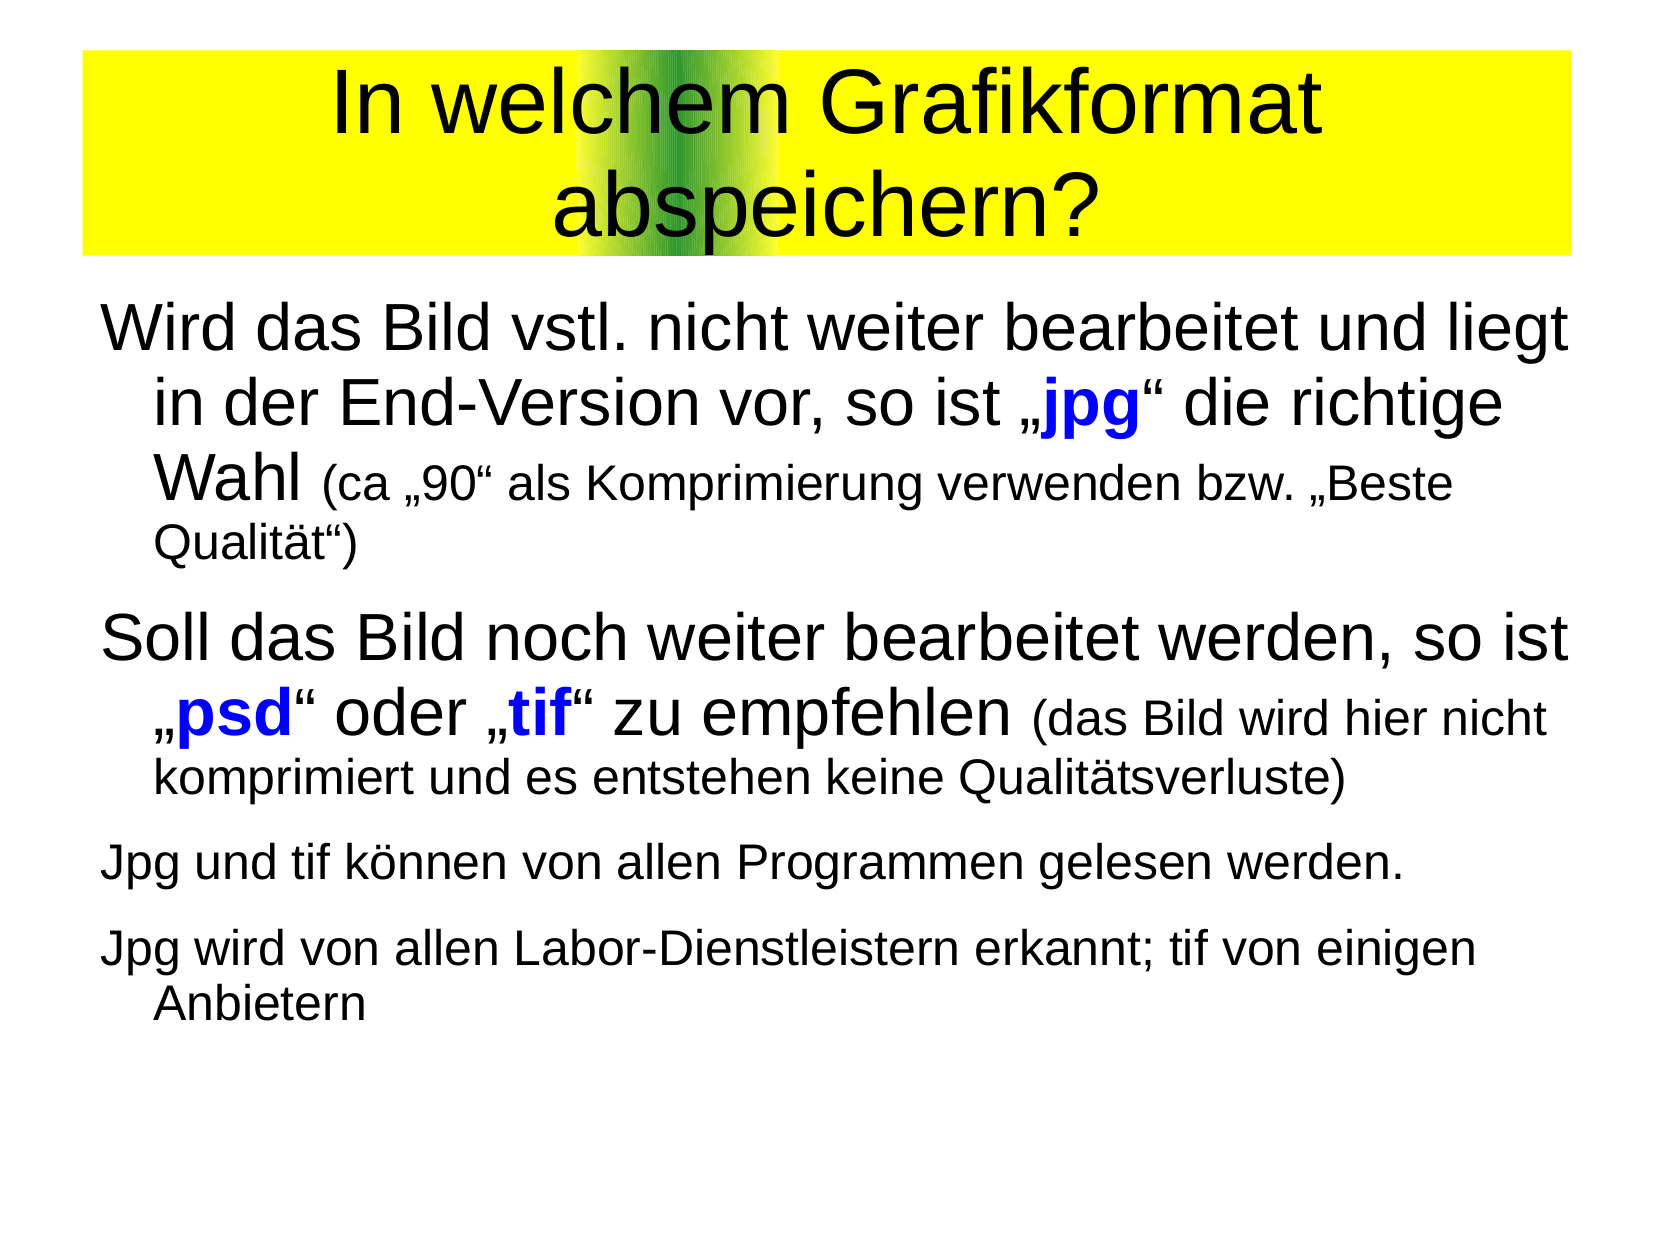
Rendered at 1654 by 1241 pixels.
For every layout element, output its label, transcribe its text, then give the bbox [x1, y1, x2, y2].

title In welchem Grafikformat abspeichern? [82, 50, 1571, 256]
list Wird das Bild vstl. nicht weiter bearbeitet und liegt in der End-Version vor, so ist „jpg“ die richtige Wahl (ca „90“ als Komprimierung verwenden bzw. „Beste Qualität“) Soll das Bild noch weiter bearbeitet werden, so ist „psd“ oder „tif“ zu empfehlen (das Bild wird hier nicht komprimiert und es entstehen keine Qualitätsverluste) Jpg und tif können von allen Programmen gelesen werden. Jpg wird von allen Labor-Dienstleistern erkannt; tif von einigen Anbietern [82, 290, 1571, 1094]
